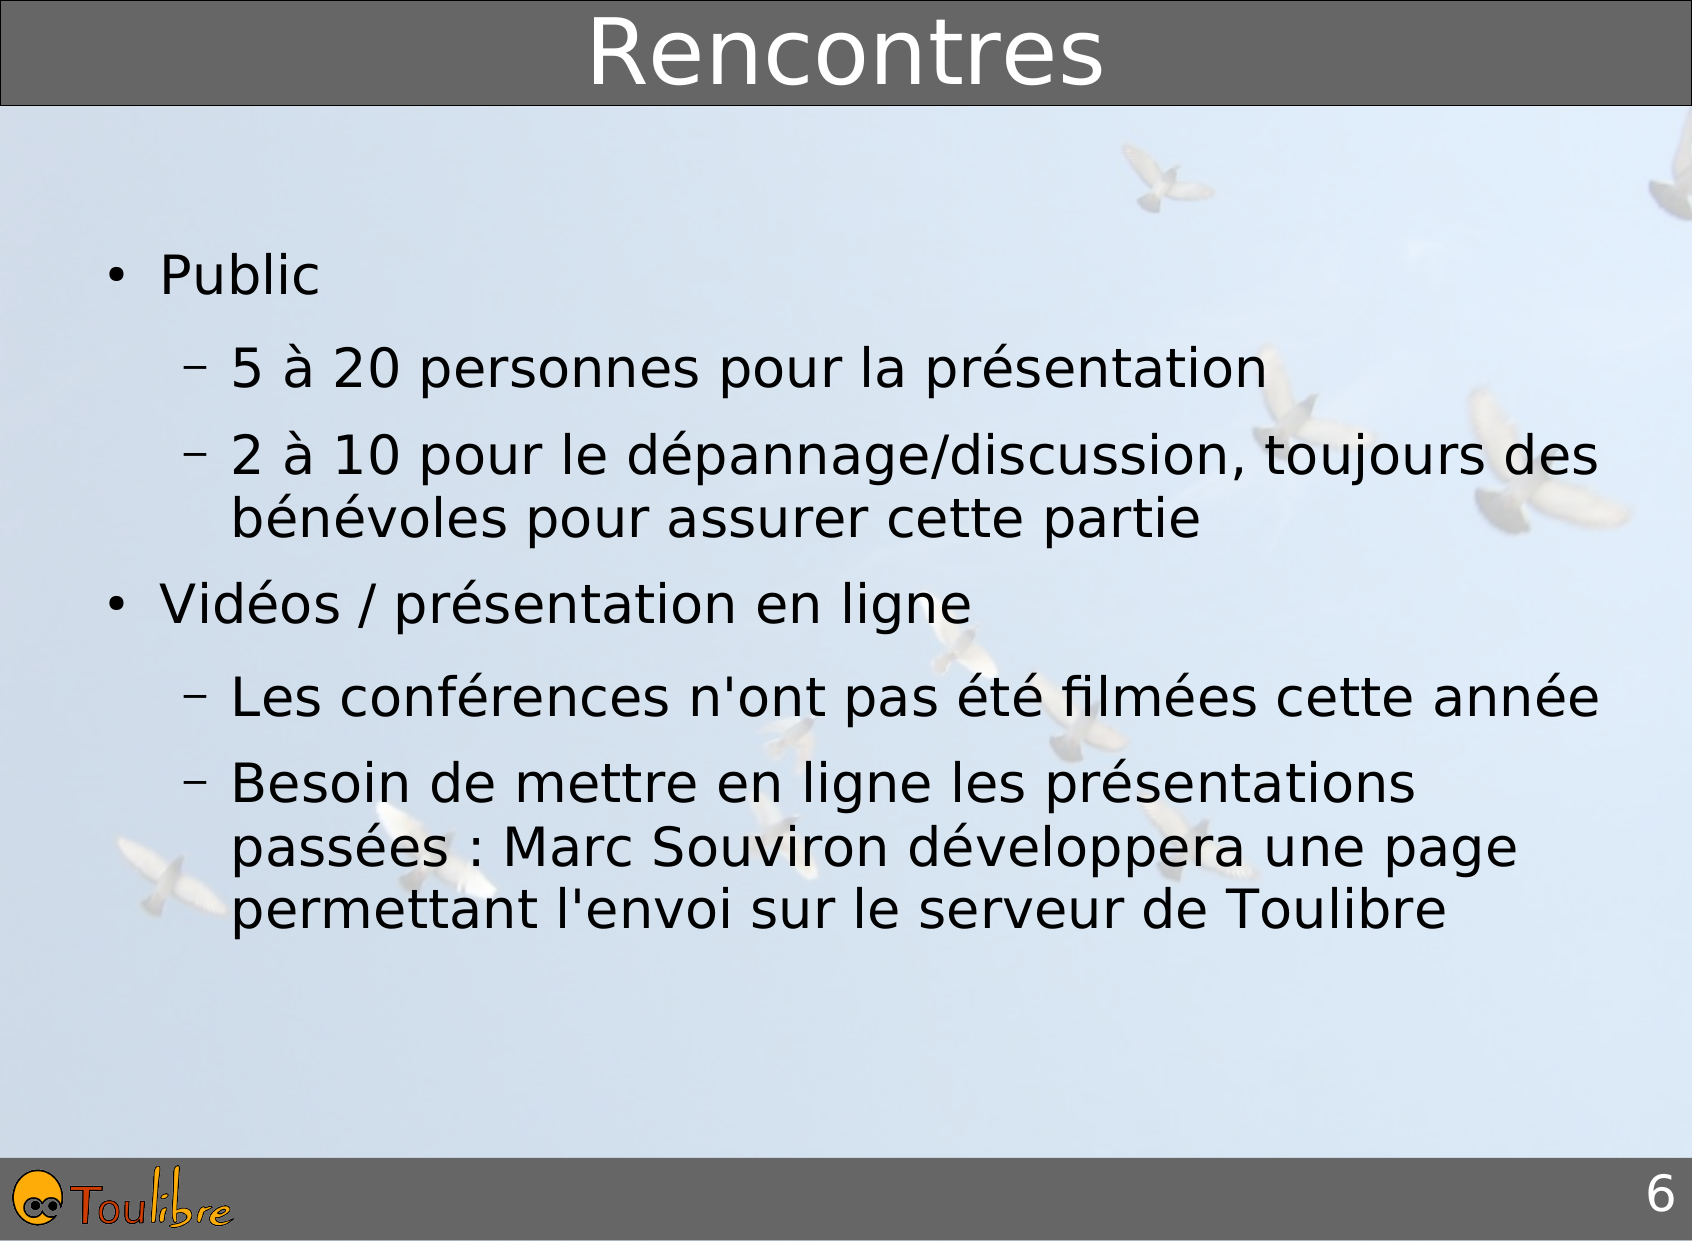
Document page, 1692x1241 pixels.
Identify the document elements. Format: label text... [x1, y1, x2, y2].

list Public 5 à 20 personnes pour la présentation 2 à 10 pour le dépannage/discussion, toujours des bénévoles pour assurer cette partie Vidéos / présentation en ligne Les conférences n'ont pas été filmées cette année Besoin de mettre en ligne les présentations passées : Marc Souviron développera une page permettant l'envoi sur le serveur de Toulibre [89, 244, 1612, 947]
title Rencontres [0, 0, 1692, 107]
picture [12, 1165, 234, 1228]
